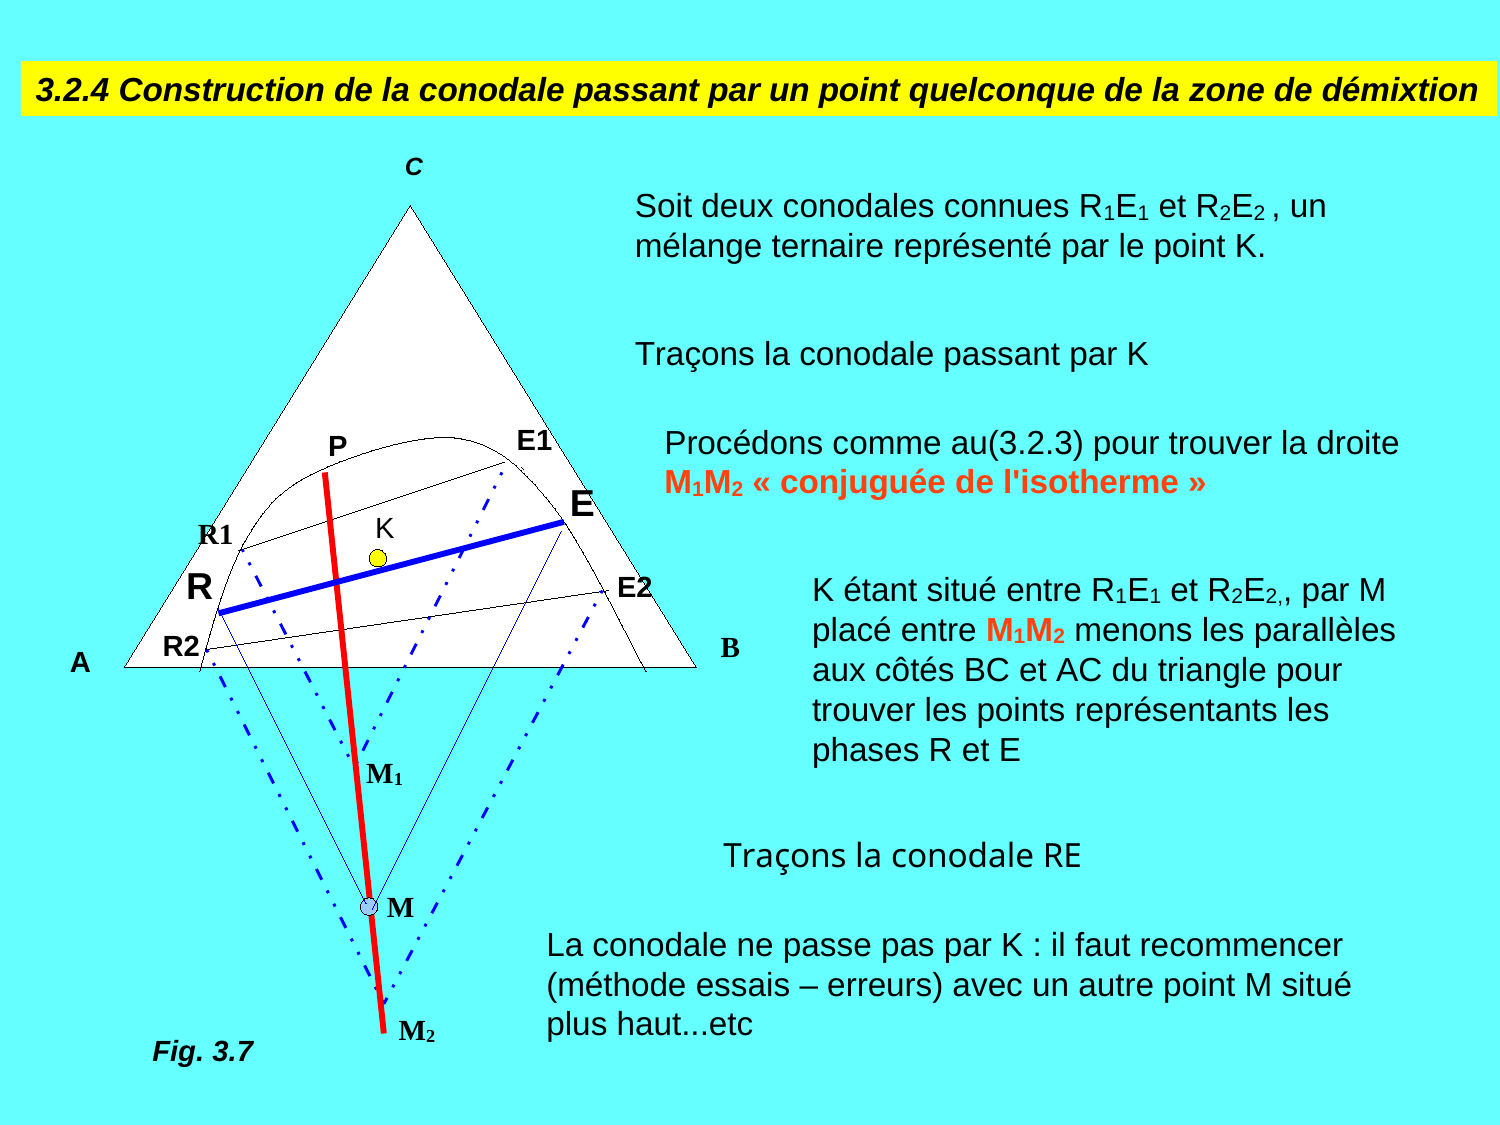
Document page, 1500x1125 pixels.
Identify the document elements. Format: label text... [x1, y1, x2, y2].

text_box K étant situé entre R1E1 et R2E2,, par M placé entre M1M2 menons les parallèles aux côtés BC et AC du triangle pour trouver les points représentants les phases R et E [797, 561, 1447, 796]
text_box 3.2.4 Construction de la conodale passant par un point quelconque de la zone de démixtion [20, 61, 1498, 116]
text_box R1 [183, 507, 272, 554]
text_box E2 [602, 561, 691, 621]
text_box R2 [147, 620, 215, 679]
text_box [153, 216, 697, 668]
text_box K [360, 501, 420, 552]
text_box M1 [354, 750, 443, 803]
text_box R [171, 554, 290, 615]
text_box La conodale ne passe pas par K : il faut recommencer (méthode essais – erreurs) avec un autre point M situé plus haut...etc [531, 915, 1388, 1050]
text_box Procédons comme au(3.2.3) pour trouver la droite M1M2 « conjuguée de l'isotherme » [649, 413, 1418, 518]
text_box P [313, 419, 405, 493]
text_box E1 [501, 413, 591, 472]
text_box Fig. 3.7 [137, 1025, 296, 1076]
text_box M2 [383, 1003, 473, 1063]
text_box B [705, 620, 797, 694]
text_box C [389, 142, 482, 216]
text_box [360, 897, 372, 916]
text_box Traçons la conodale RE [708, 826, 1418, 882]
text_box Soit deux conodales connues R1E1 et R2E2 , un mélange ternaire représenté par le point K. [620, 177, 1418, 282]
text_box E [555, 471, 674, 532]
text_box Traçons la conodale passant par K [620, 324, 1477, 380]
text_box M [372, 880, 461, 939]
text_box A [55, 635, 147, 709]
